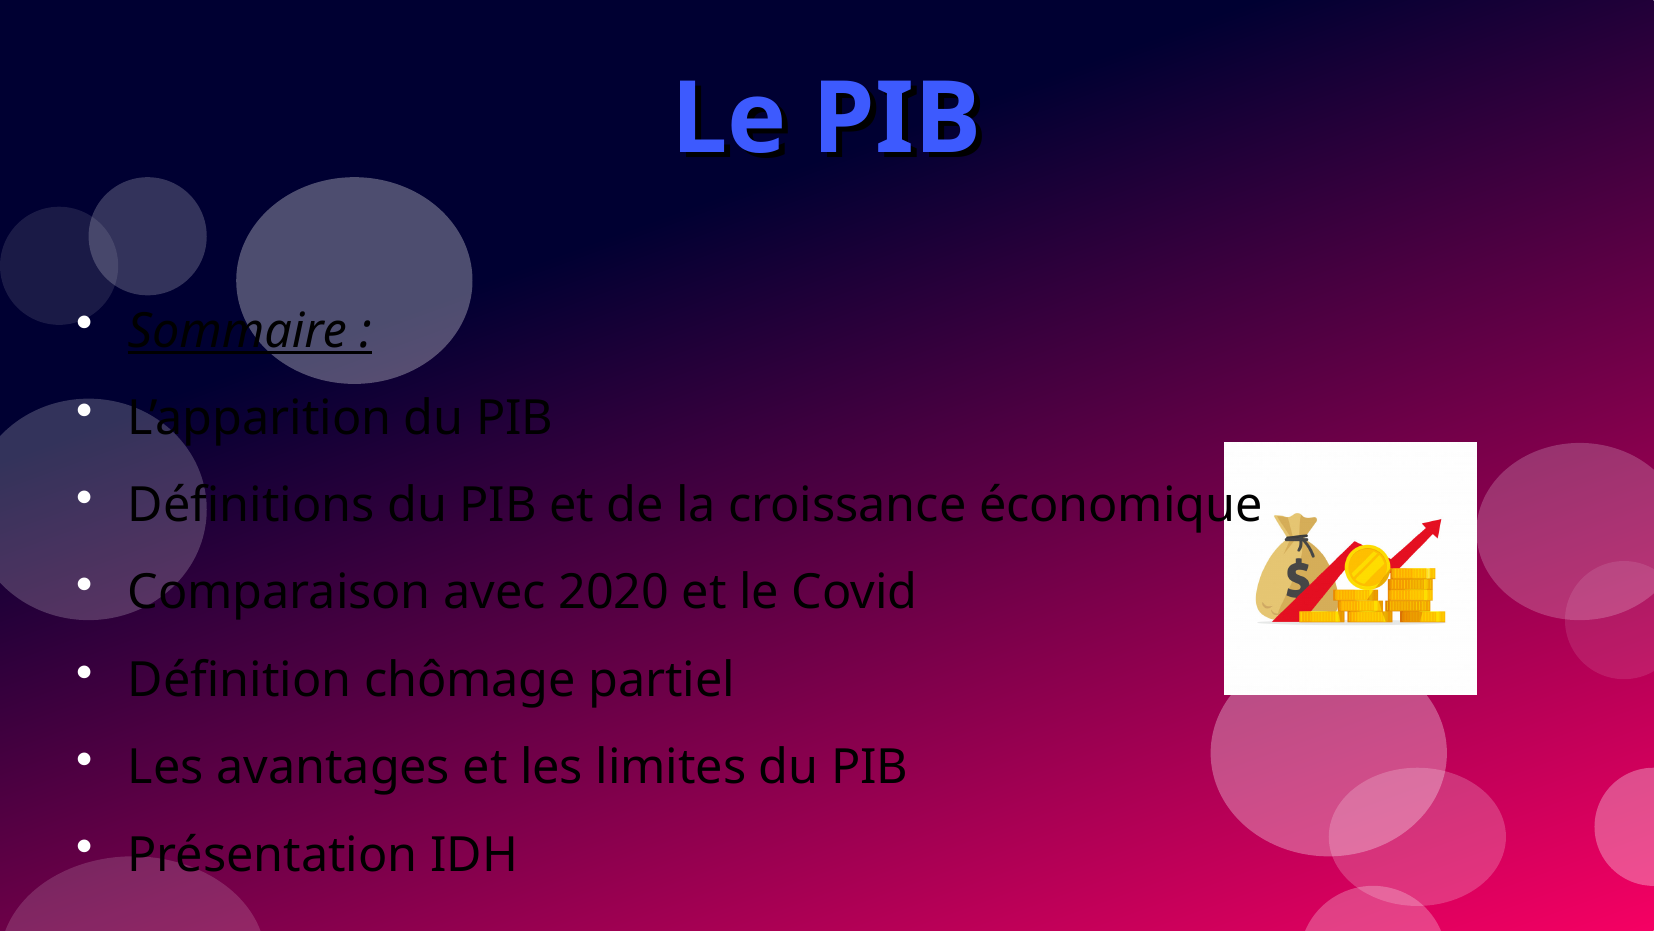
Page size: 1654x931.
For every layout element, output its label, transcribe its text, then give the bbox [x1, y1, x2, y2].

title Le PIB [88, 89, 1565, 546]
list Sommaire : L’apparition du PIB Définitions du PIB et de la croissance économique Comparaison avec 2020 et le Covid Définition chômage partiel Les avantages et les limites du PIB Présentation IDH [59, 295, 1536, 886]
